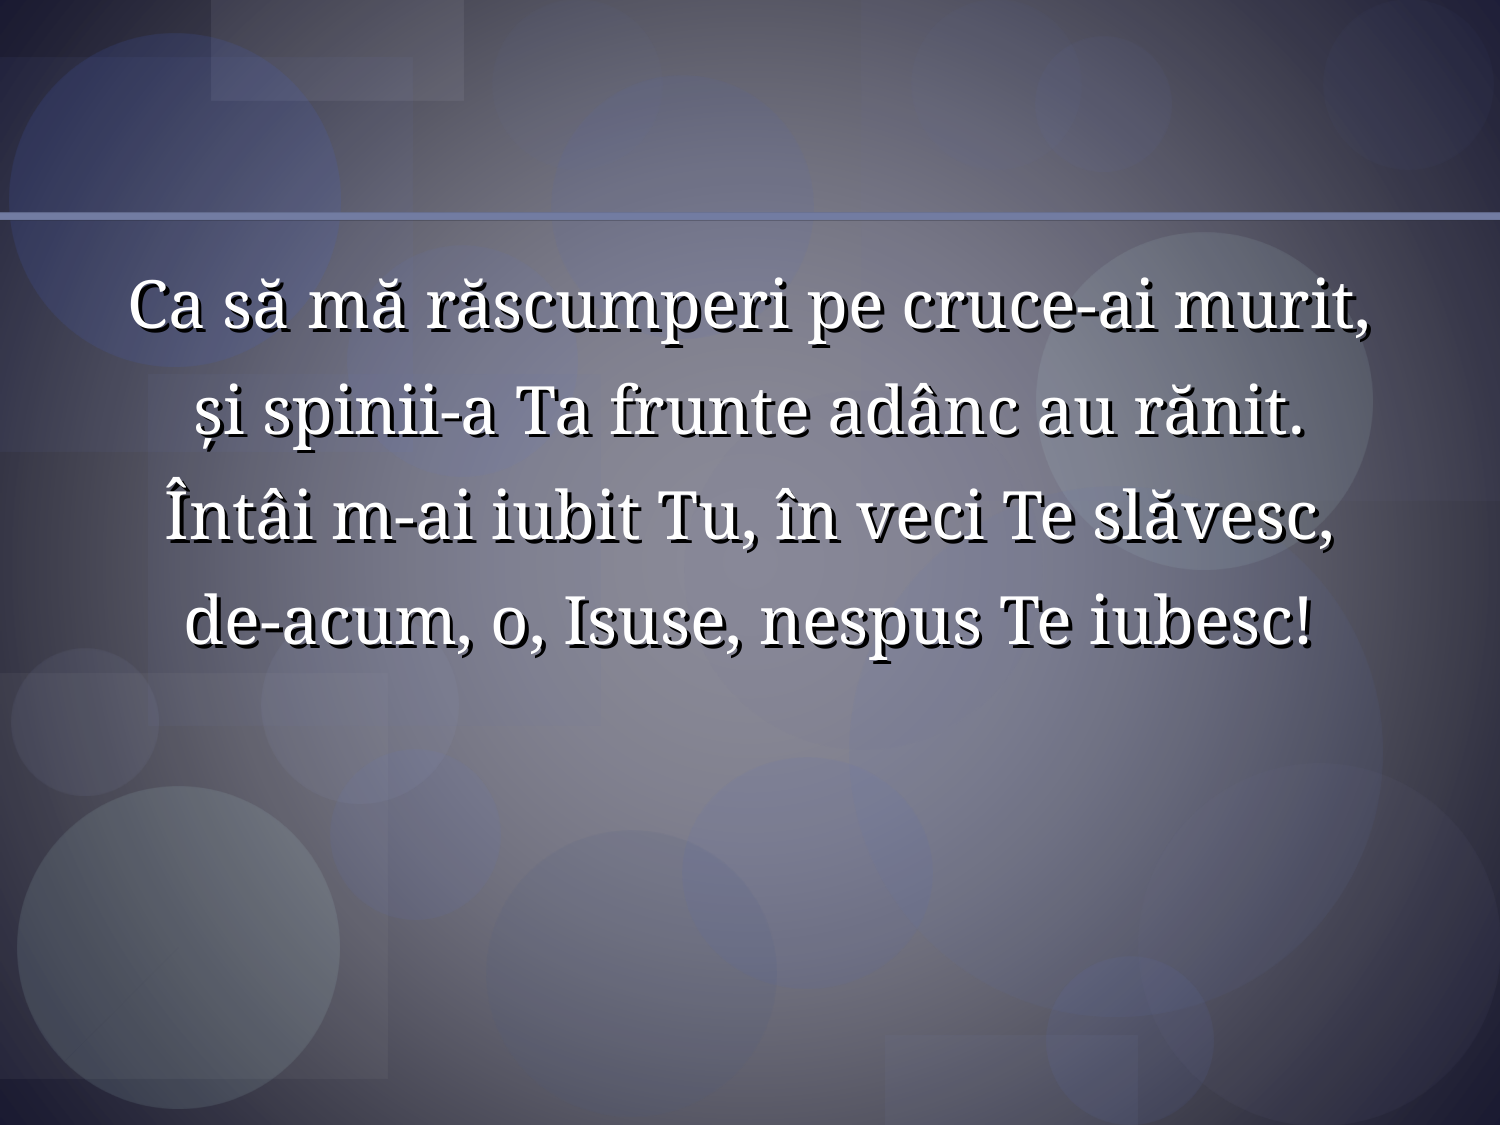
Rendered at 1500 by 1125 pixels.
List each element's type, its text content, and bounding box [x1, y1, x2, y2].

picture [0, 0, 1500, 1125]
list Ca să mă răscumperi pe cruce-ai murit, şi spinii-a Ta frunte adânc au rănit. Întâi m-ai iubit Tu, în veci Te slăvesc, de-acum, o, Isuse, nespus Te iubesc! [75, 249, 1426, 1001]
title [75, 25, 1426, 214]
